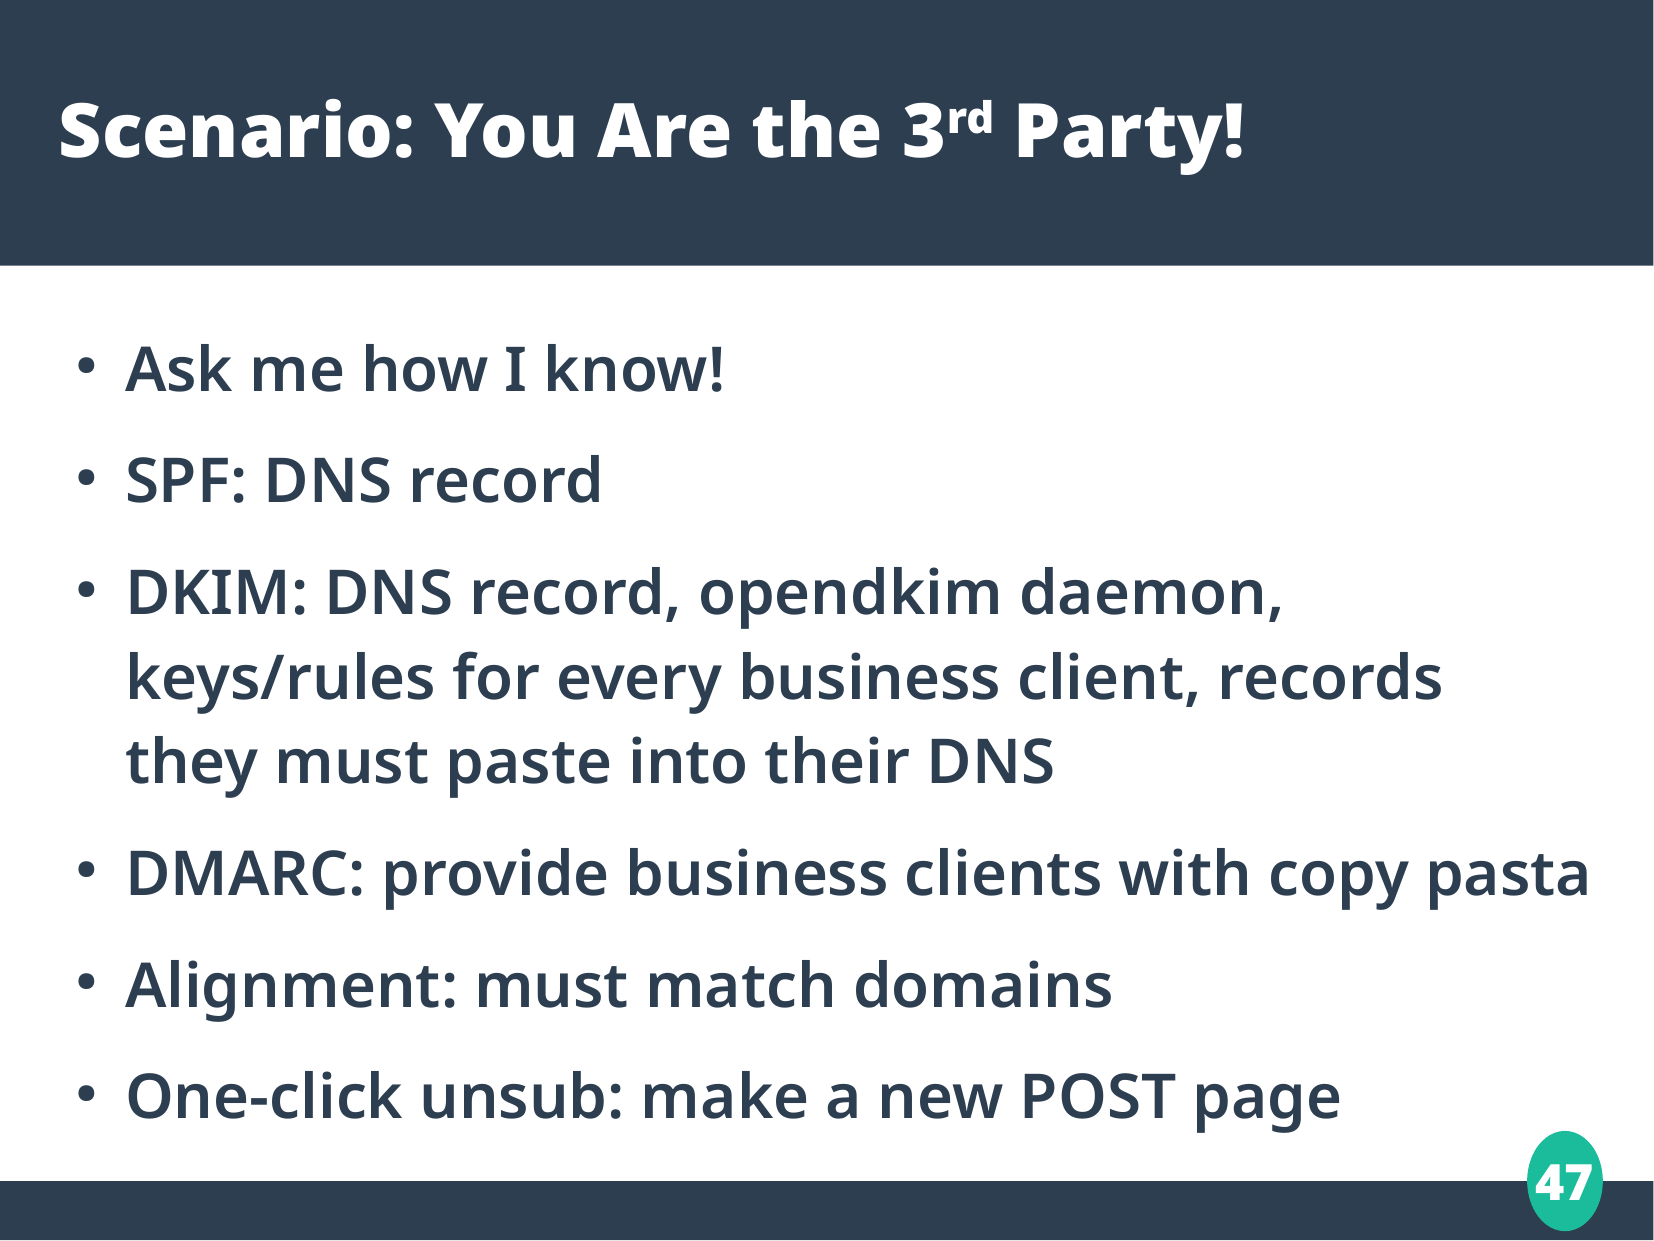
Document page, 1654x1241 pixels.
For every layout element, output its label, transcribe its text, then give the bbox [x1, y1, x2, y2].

list Ask me how I know! SPF: DNS record DKIM: DNS record, opendkim daemon, keys/rules for every business client, records they must paste into their DNS DMARC: provide business clients with copy pasta Alignment: must match domains One-click unsub: make a new POST page [59, 324, 1595, 1152]
title Scenario: You Are the 3rd Party! [59, 49, 1595, 207]
